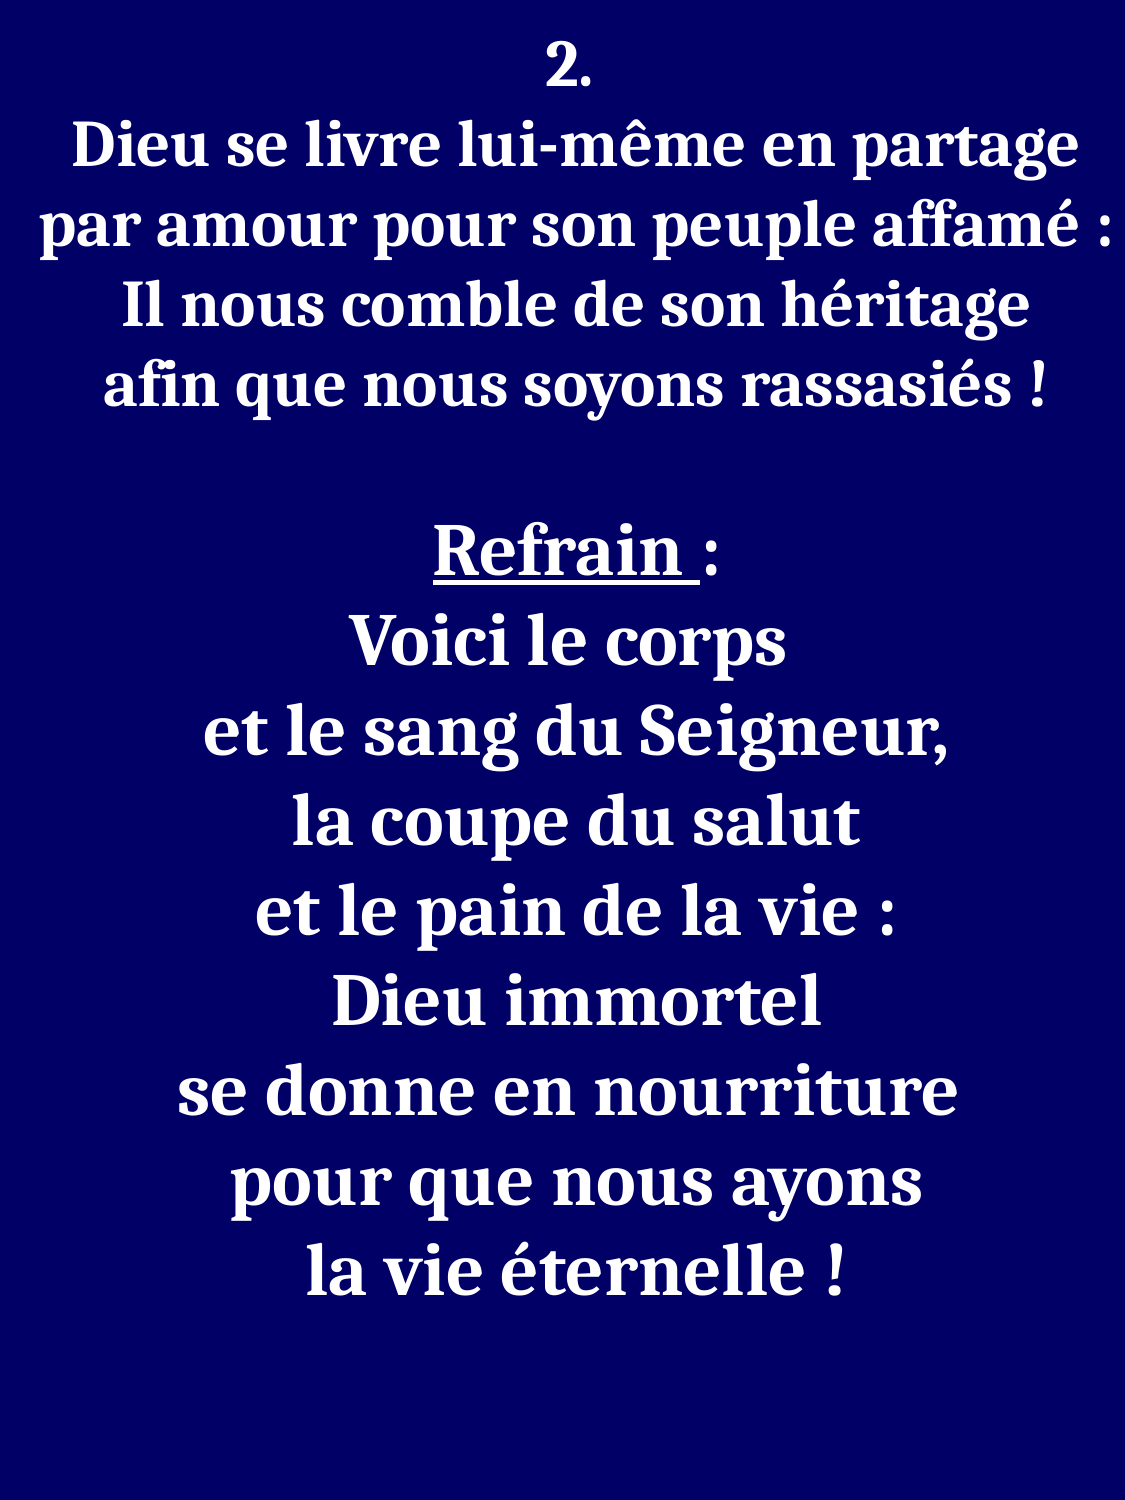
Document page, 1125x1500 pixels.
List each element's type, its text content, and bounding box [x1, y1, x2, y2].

text_box 2. Dieu se livre lui-même en partage par amour pour son peuple affamé : Il nous comble de son héritage afin que nous soyons rassasiés ! Refrain : Voici le corps et le sang du Seigneur, la coupe du salut et le pain de la vie : Dieu immortel se donne en nourriture pour que nous ayons la vie éternelle ! [0, 12, 1125, 1500]
